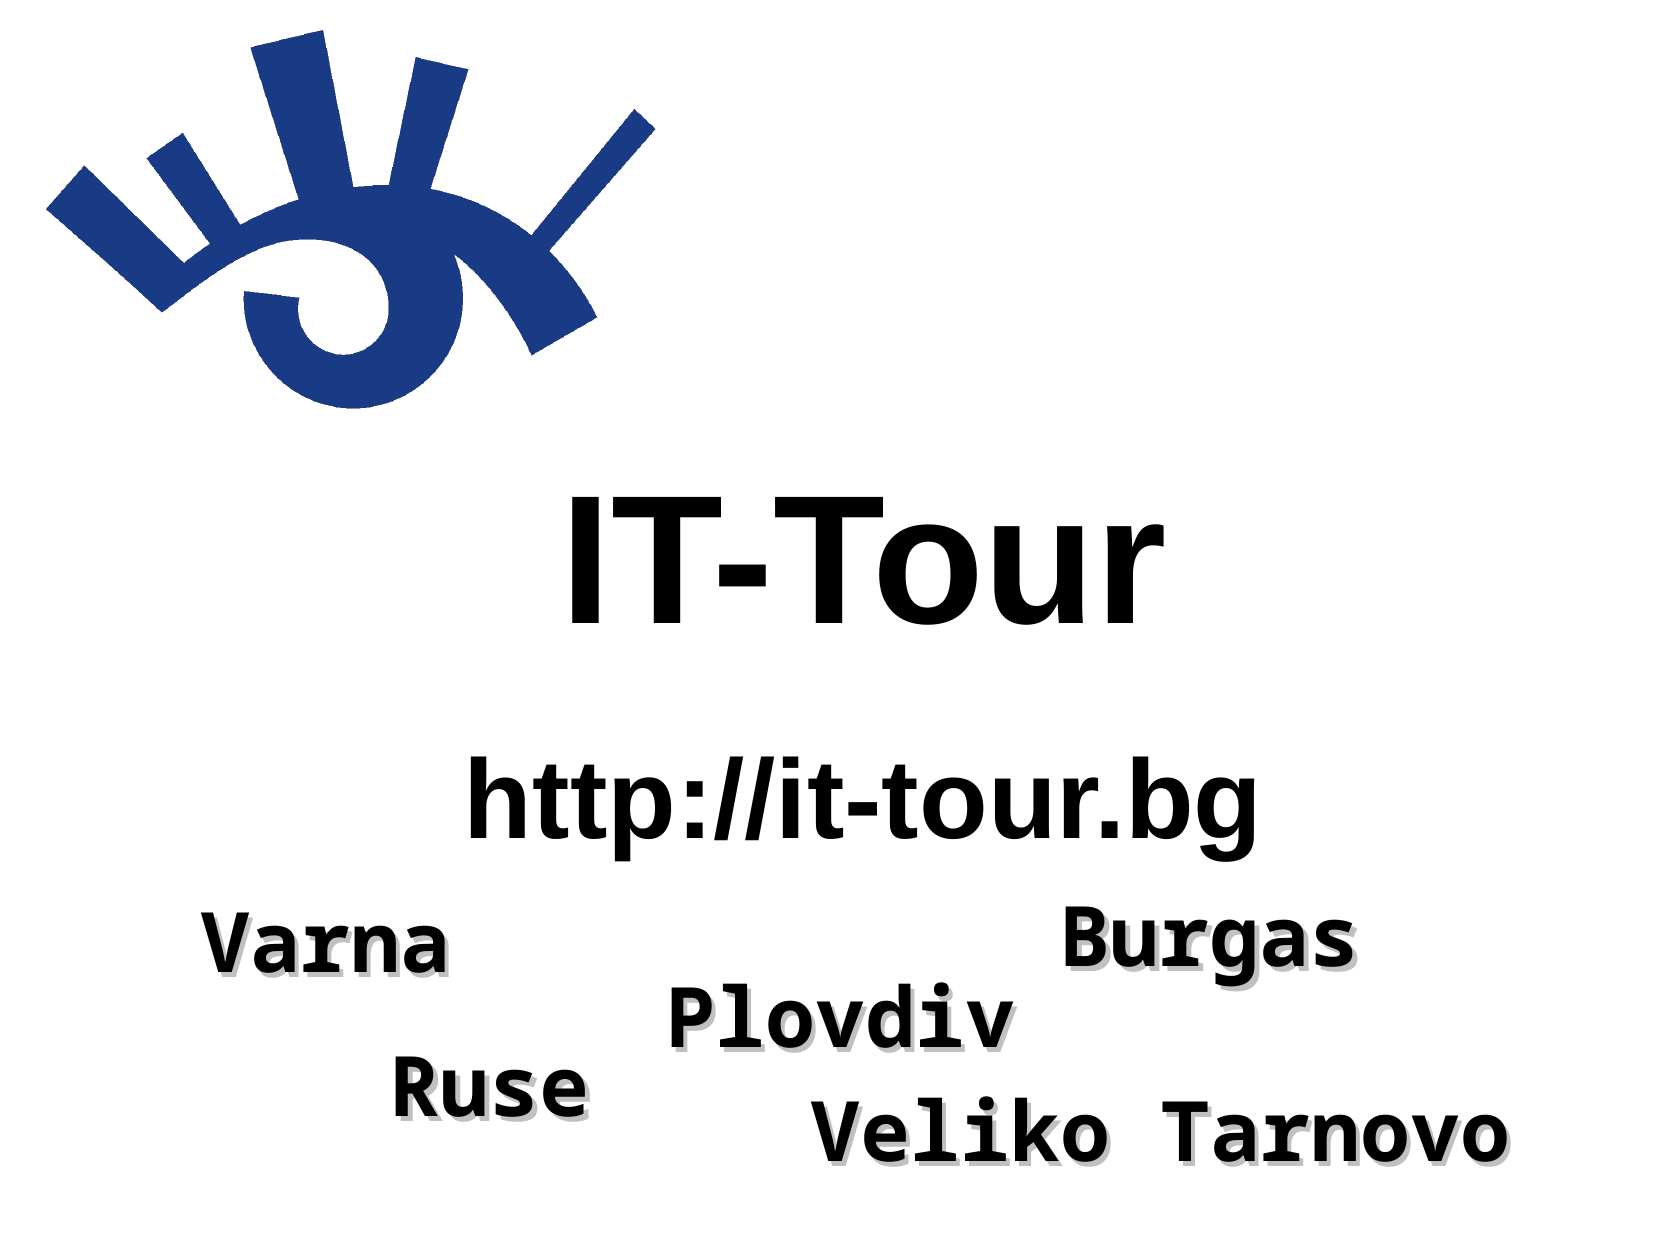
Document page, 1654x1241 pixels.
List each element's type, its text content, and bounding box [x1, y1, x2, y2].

text_box Plovdiv [650, 951, 1081, 1111]
picture [45, 29, 656, 441]
text_box Ruse [375, 1020, 655, 1134]
text_box Burgas [1045, 870, 1426, 984]
text_box Varna [185, 876, 466, 991]
subtitle IT-Tour http://it-tour.bg [120, 105, 1609, 1216]
text_box Veliko Tarnovo [795, 1065, 1576, 1179]
